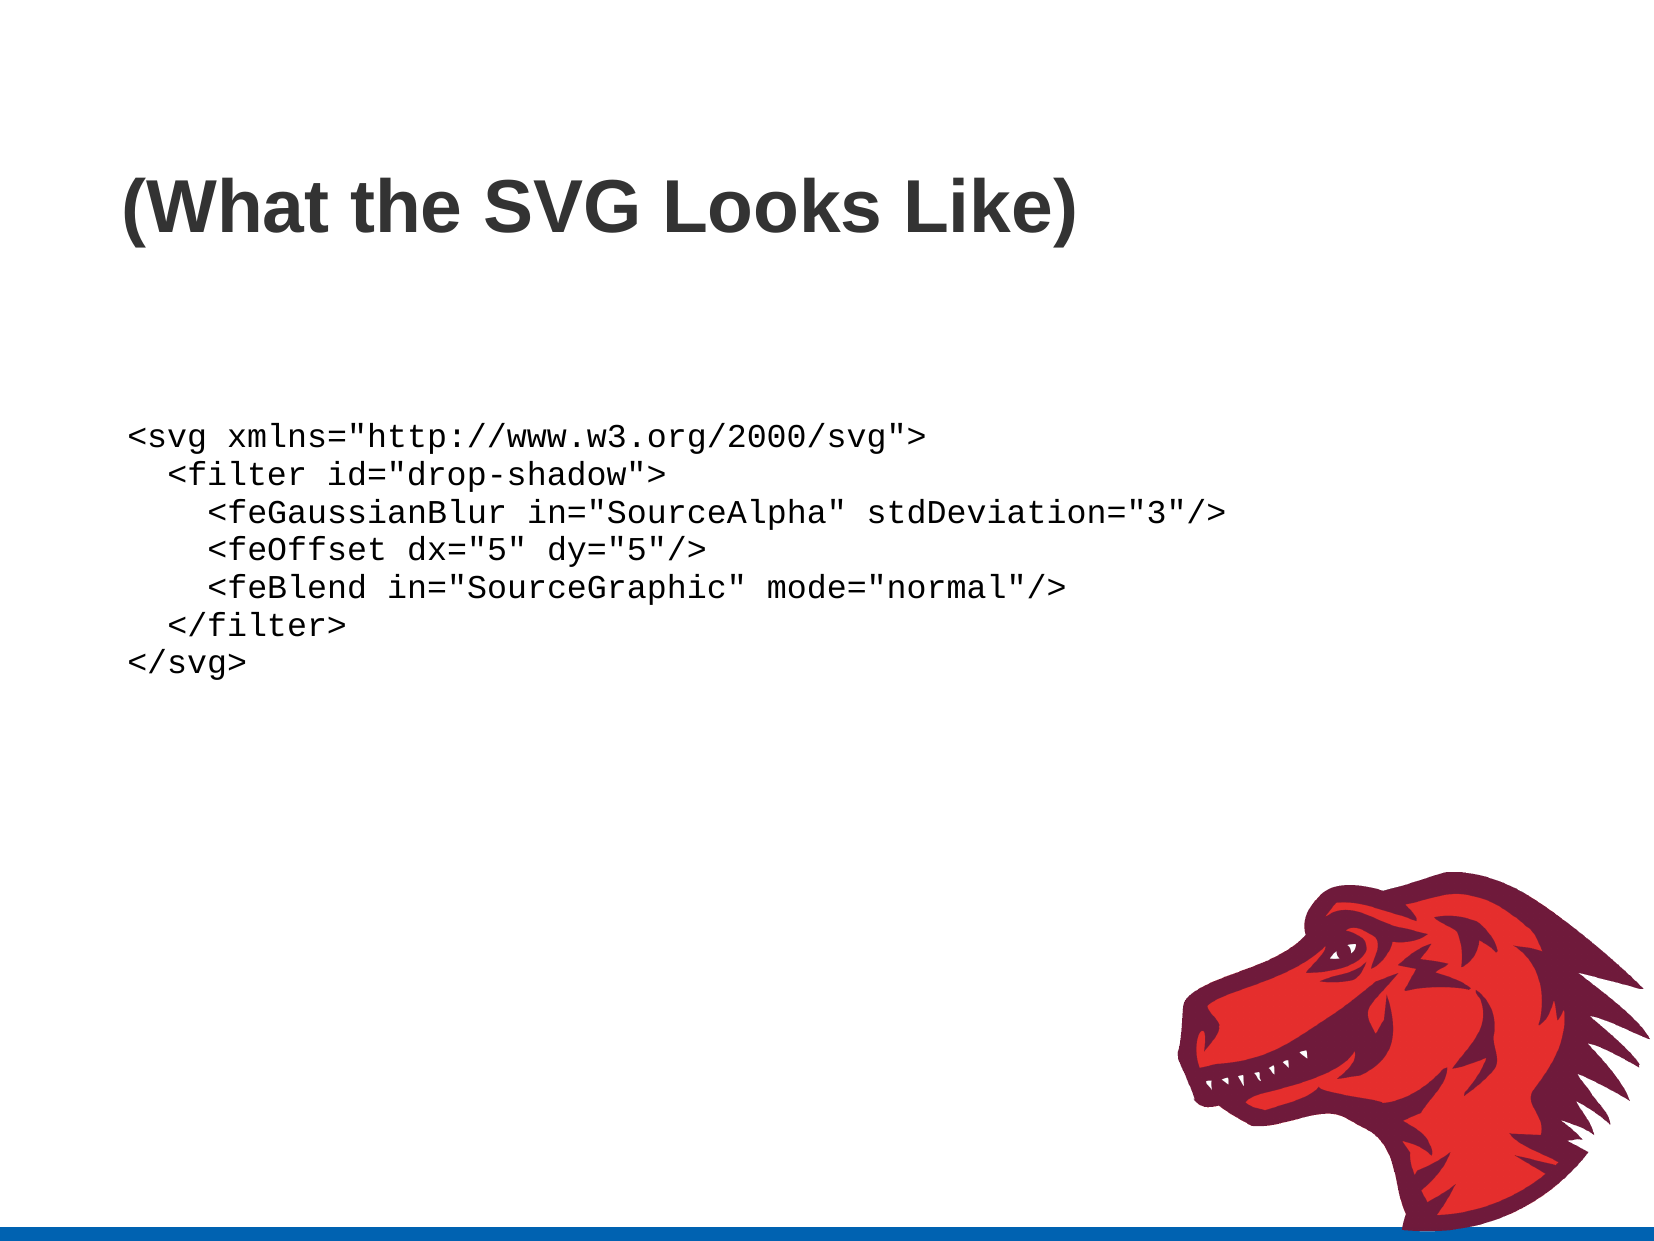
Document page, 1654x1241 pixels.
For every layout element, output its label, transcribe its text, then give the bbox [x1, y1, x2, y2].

text_box <svg xmlns="http://www.w3.org/2000/svg"> <filter id="drop-shadow"> <feGaussianBlur in="SourceAlpha" stdDeviation="3"/> <feOffset dx="5" dy="5"/> <feBlend in="SourceGraphic" mode="normal"/> </filter> </svg> [112, 412, 1243, 730]
picture [1171, 872, 1654, 1241]
title (What the SVG Looks Like) [121, 102, 1534, 310]
